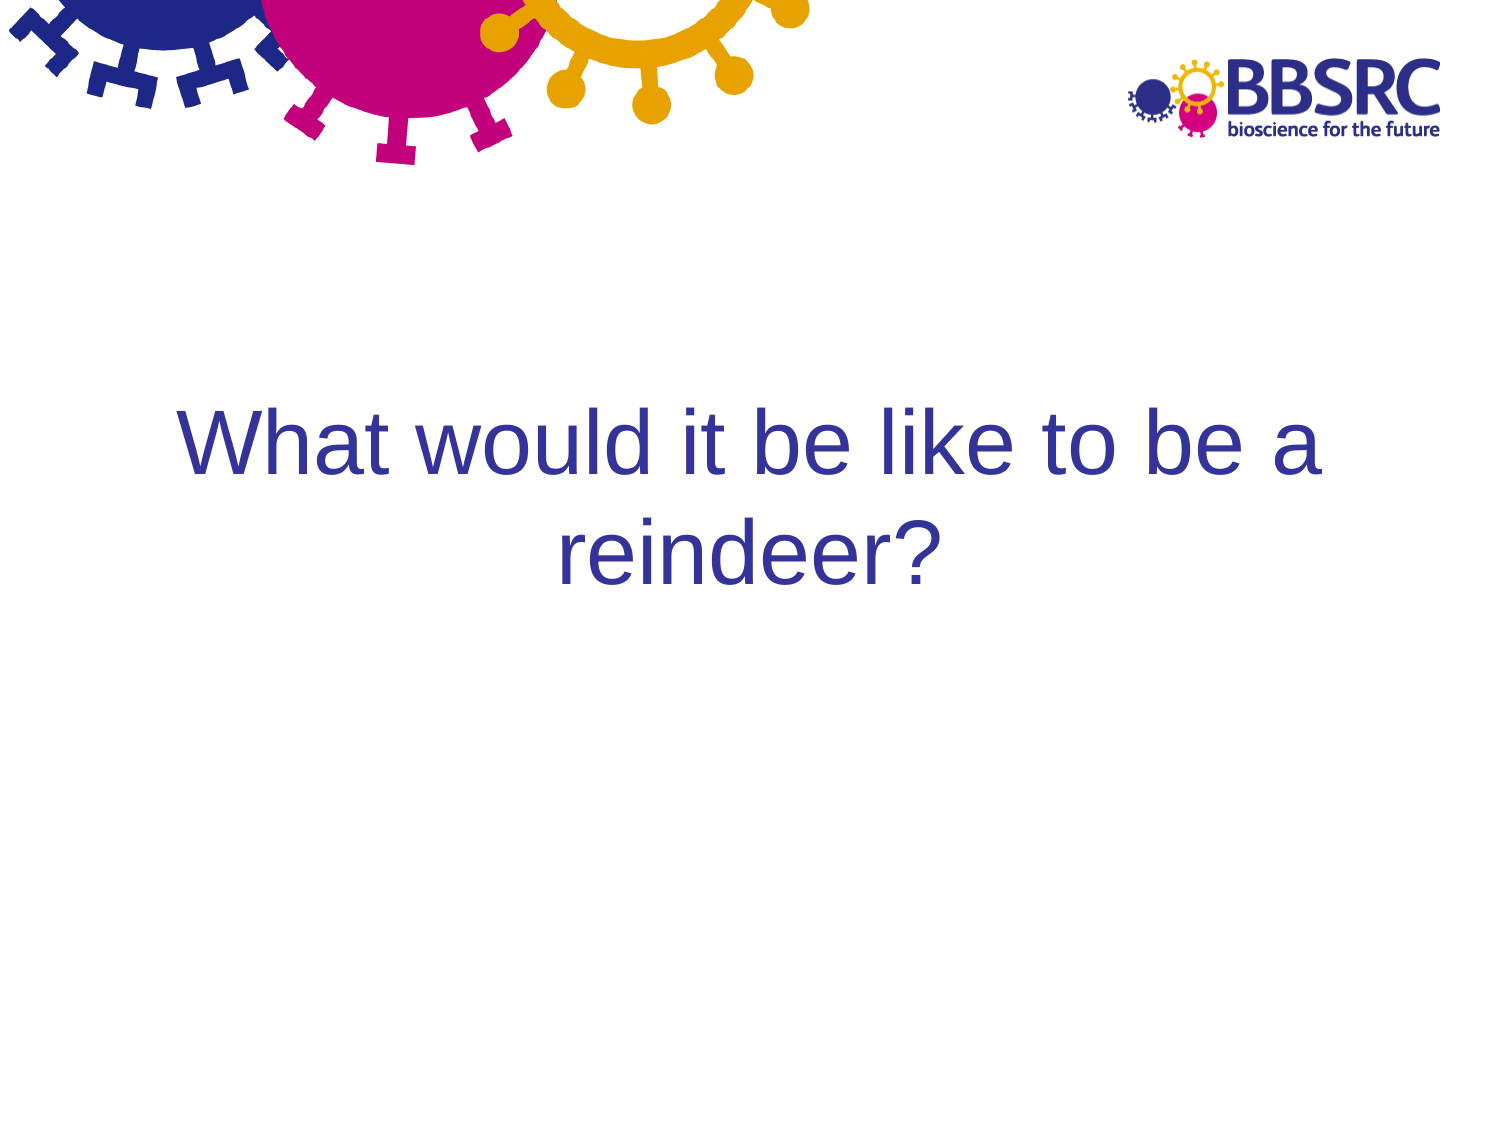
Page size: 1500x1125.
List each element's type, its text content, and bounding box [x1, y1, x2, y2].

title What would it be like to be a reindeer? [75, 375, 1426, 563]
